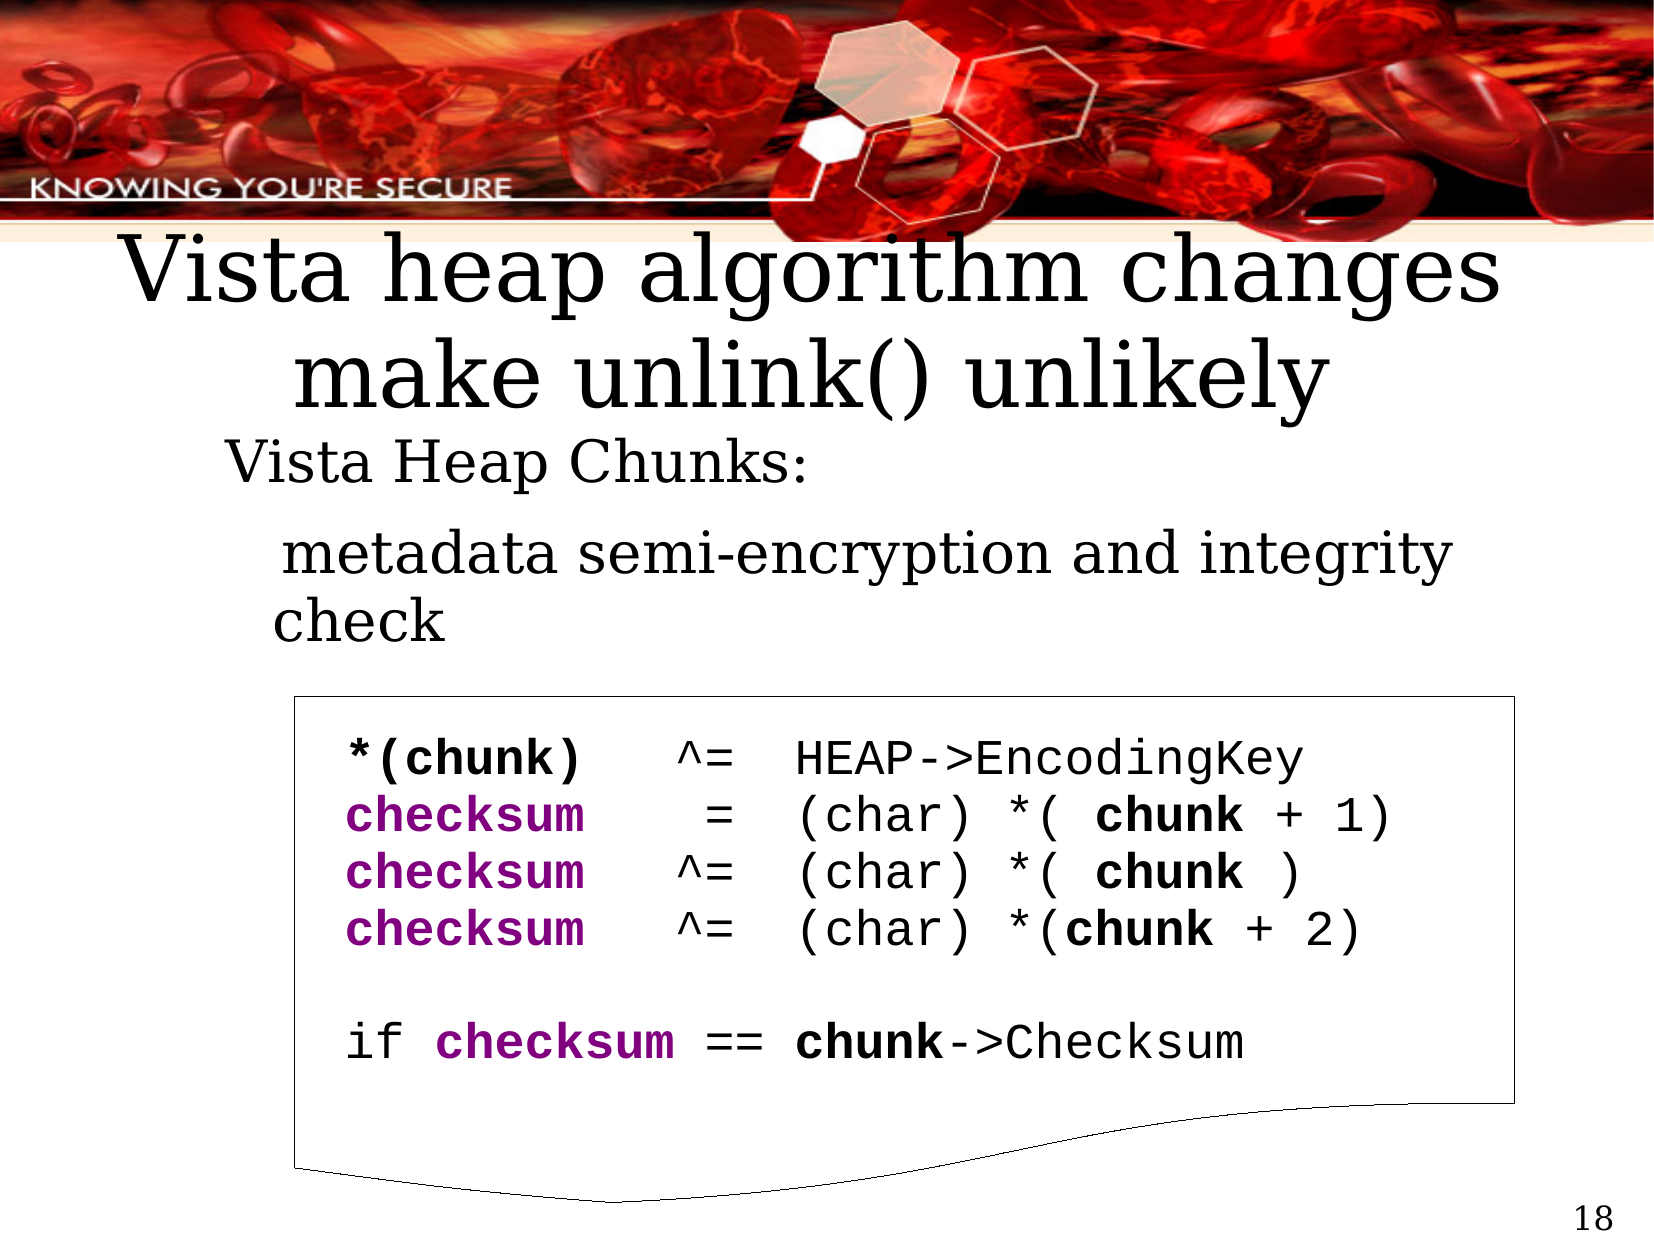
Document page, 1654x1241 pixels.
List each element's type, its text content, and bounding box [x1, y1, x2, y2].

list Vista Heap Chunks: metadata semi-encryption and integrity check [131, 428, 1544, 1241]
title Vista heap algorithm changes make unlink() unlikely [0, 215, 1625, 430]
picture [0, 0, 1654, 242]
text_box *(chunk) ^= HEAP->EncodingKey checksum = (char) *( chunk + 1) checksum ^= (char) *( chunk ) checksum ^= (char) *(chunk + 2) if checksum == chunk->Checksum [344, 732, 1448, 1074]
